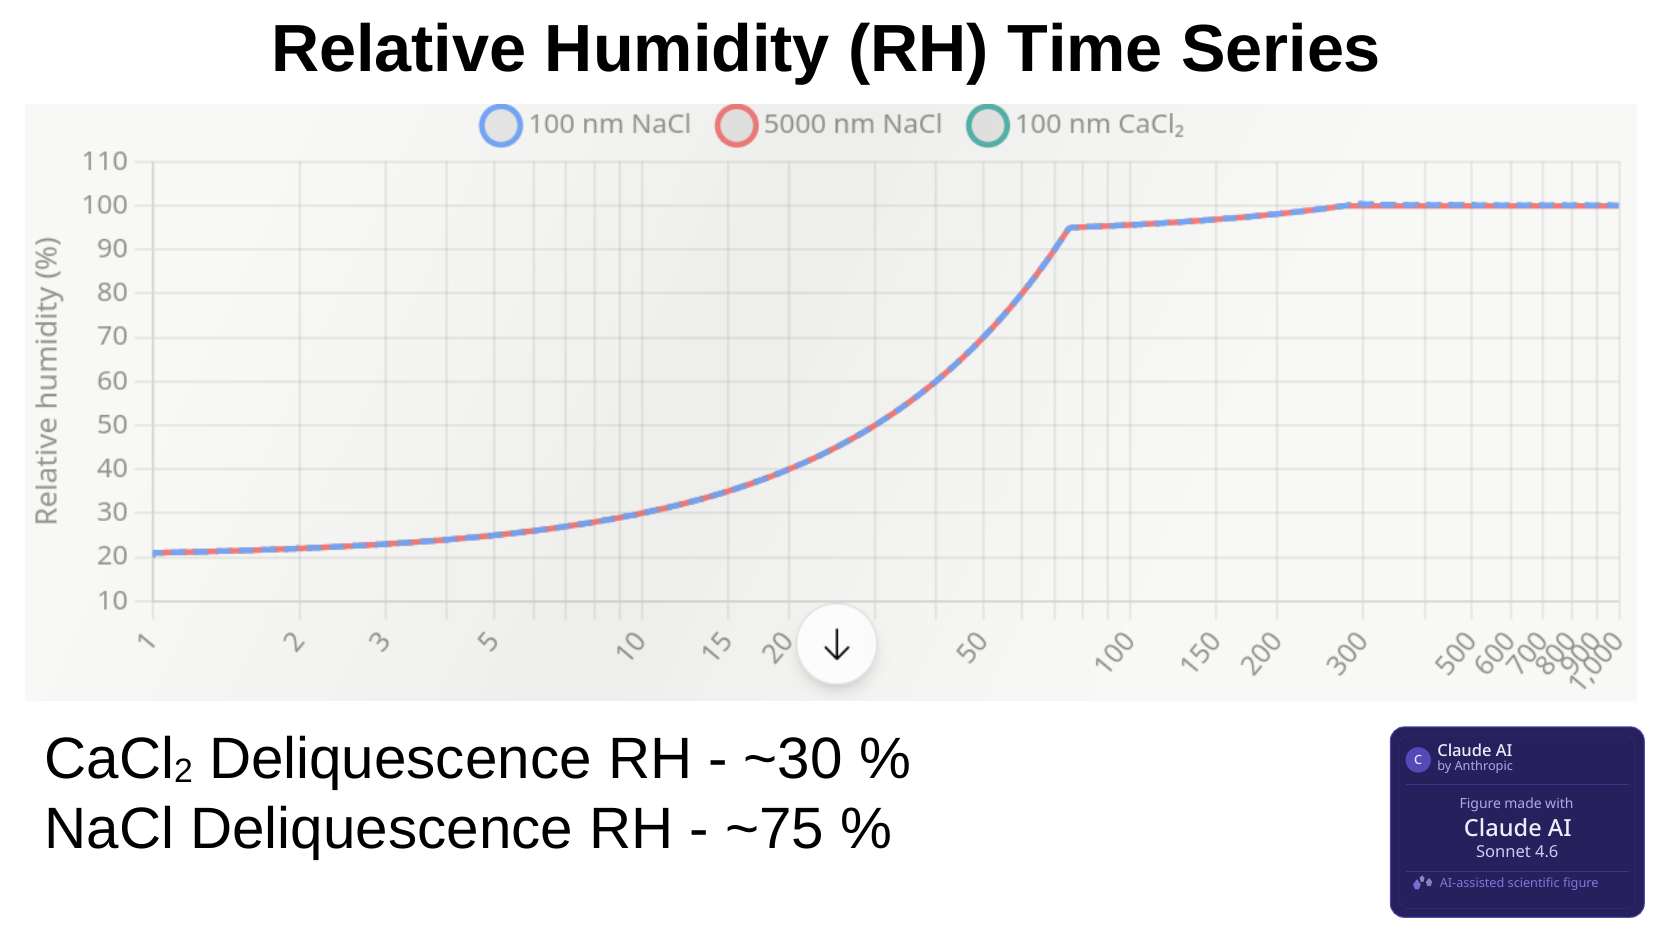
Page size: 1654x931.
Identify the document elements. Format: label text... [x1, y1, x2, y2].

text_box CaCl2 Deliquescence RH - ~30 % NaCl Deliquescence RH - ~75 % [0, 712, 1313, 884]
picture [25, 104, 1637, 701]
picture [1387, 725, 1648, 920]
title Relative Humidity (RH) Time Series [0, 3, 1654, 95]
